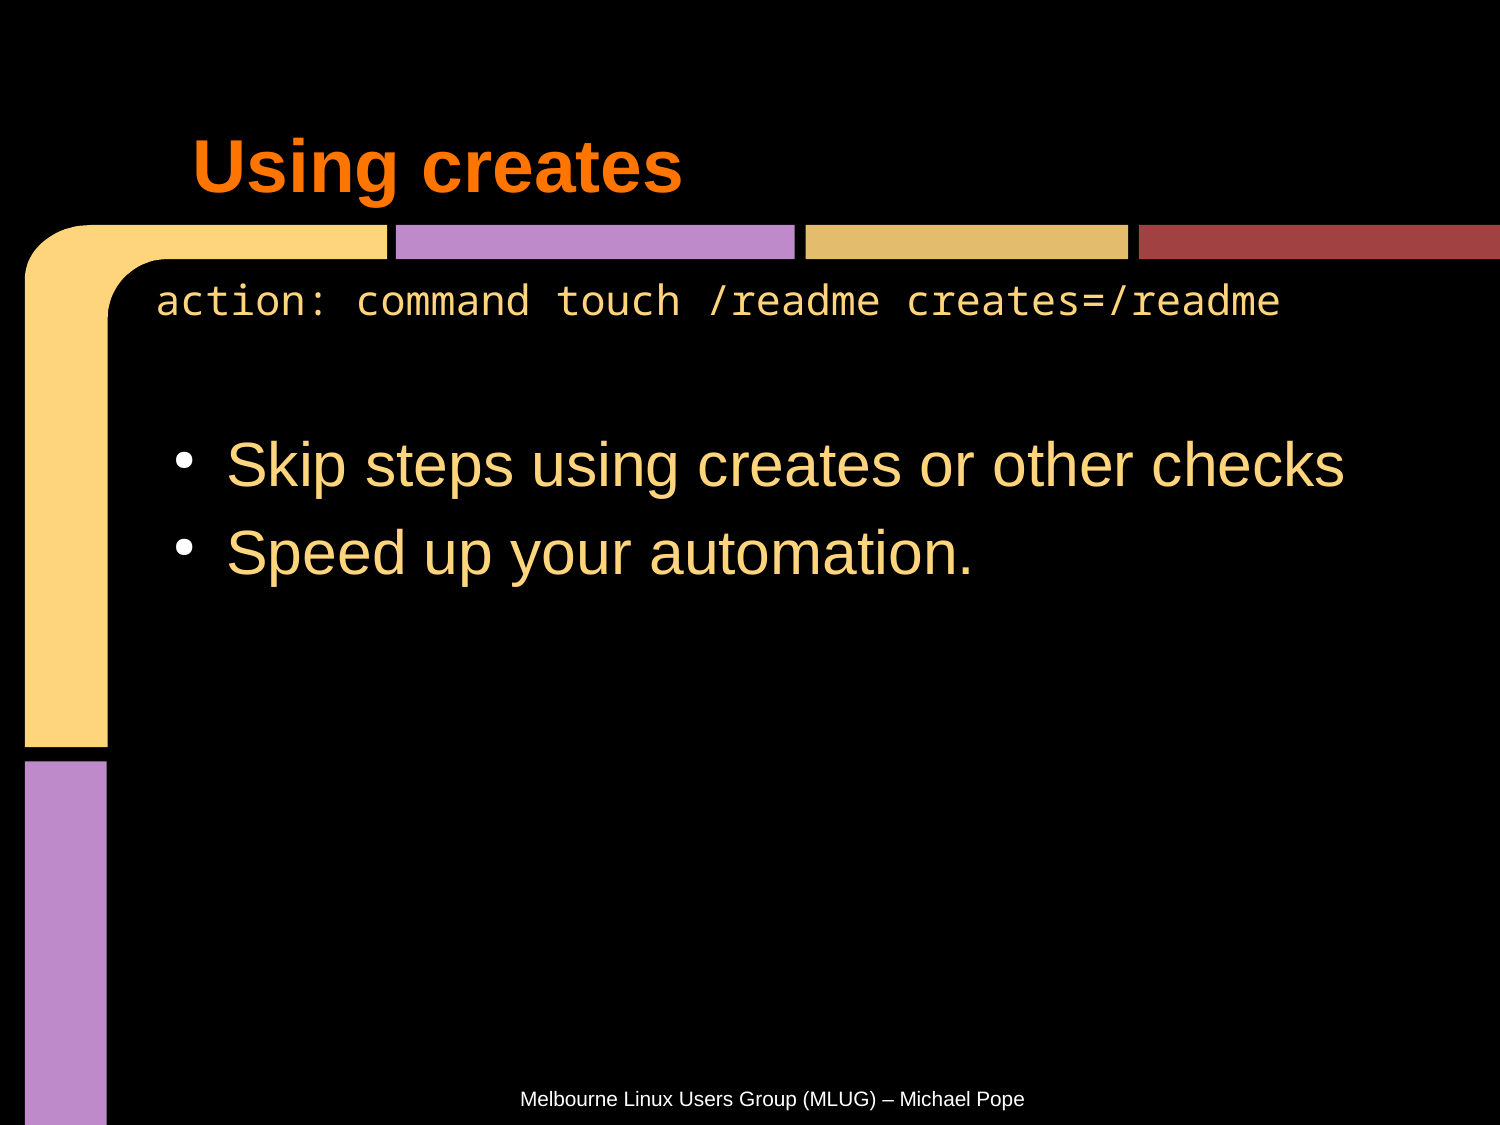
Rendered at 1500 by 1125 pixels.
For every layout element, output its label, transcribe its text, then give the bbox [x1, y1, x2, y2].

list action: command touch /readme creates=/readme Skip steps using creates or other checks Speed up your automation. [140, 259, 1425, 1078]
title Using creates [140, 35, 1425, 223]
